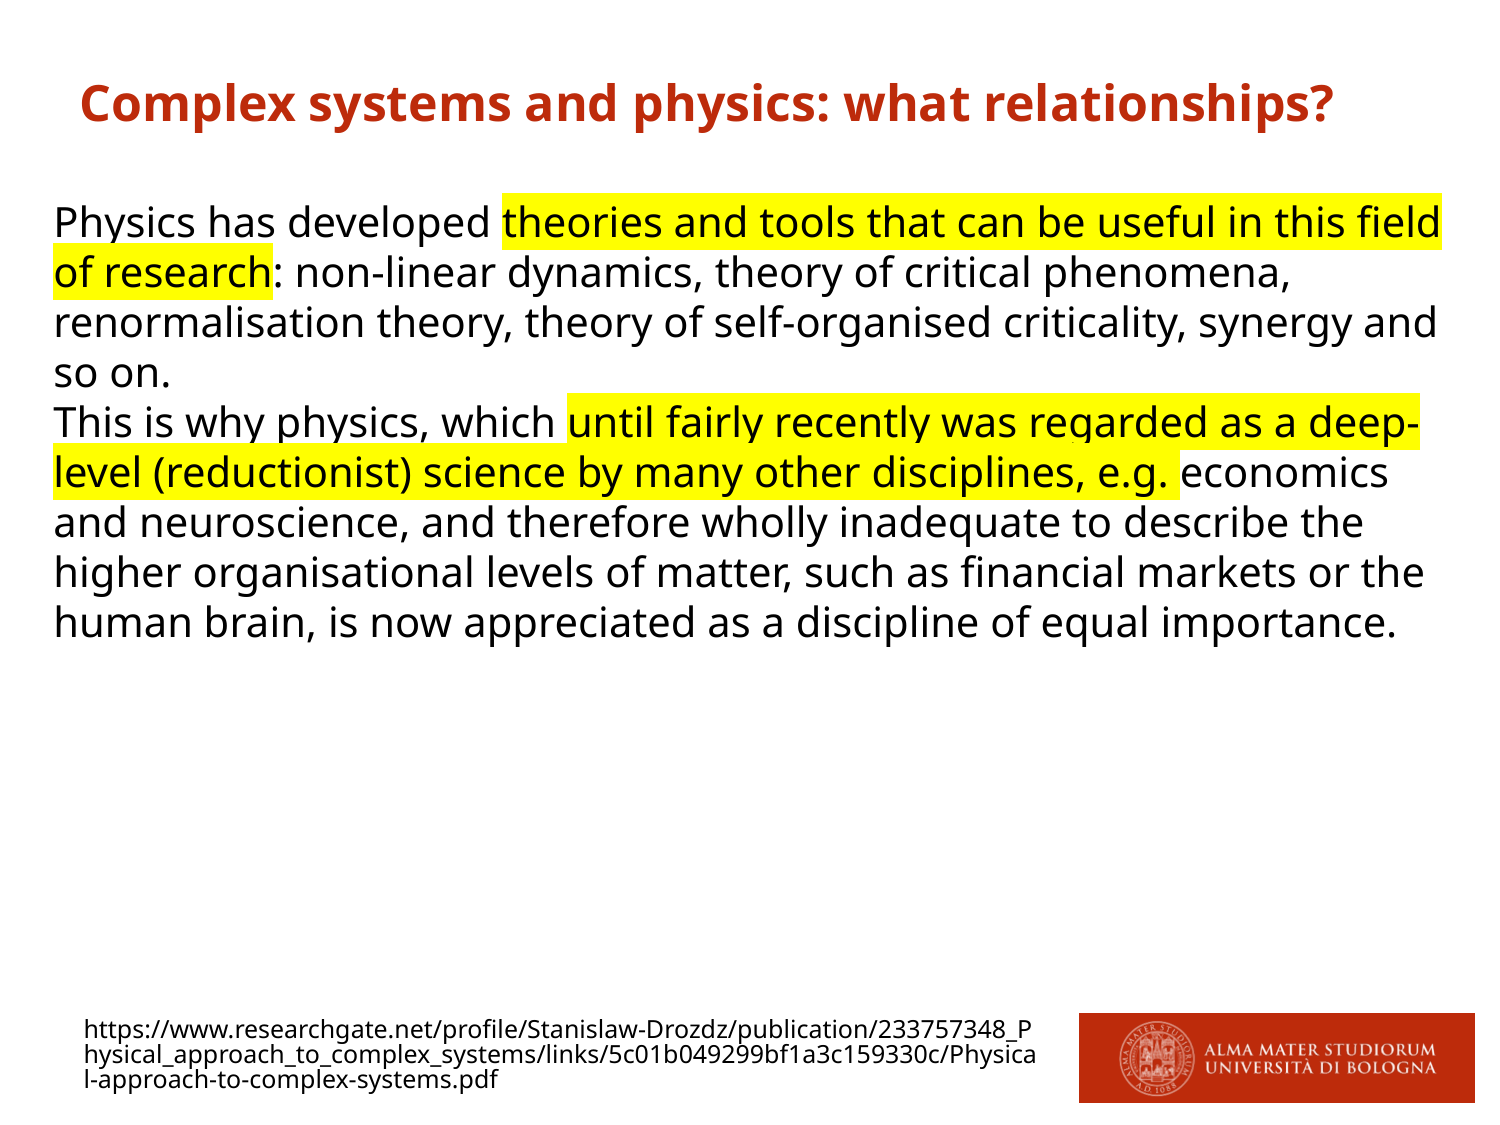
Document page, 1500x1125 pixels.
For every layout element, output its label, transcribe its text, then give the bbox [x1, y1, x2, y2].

text_box Physics has developed theories and tools that can be useful in this field of research: non-linear dynamics, theory of critical phenomena, renormalisation theory, theory of self-organised criticality, synergy and so on. This is why physics, which until fairly recently was regarded as a deep-level (reductionist) science by many other disciplines, e.g. economics and neuroscience, and therefore wholly inadequate to describe the higher organisational levels of matter, such as financial markets or the human brain, is now appreciated as a discipline of equal importance. [38, 188, 1474, 760]
list Complex systems and physics: what relationships? [64, 78, 1447, 185]
list https://www.researchgate.net/profile/Stanislaw-Drozdz/publication/233757348_Physical_approach_to_complex_systems/links/5c01b049299bf1a3c159330c/Physical-approach-to-complex-systems.pdf [68, 1005, 1058, 1124]
